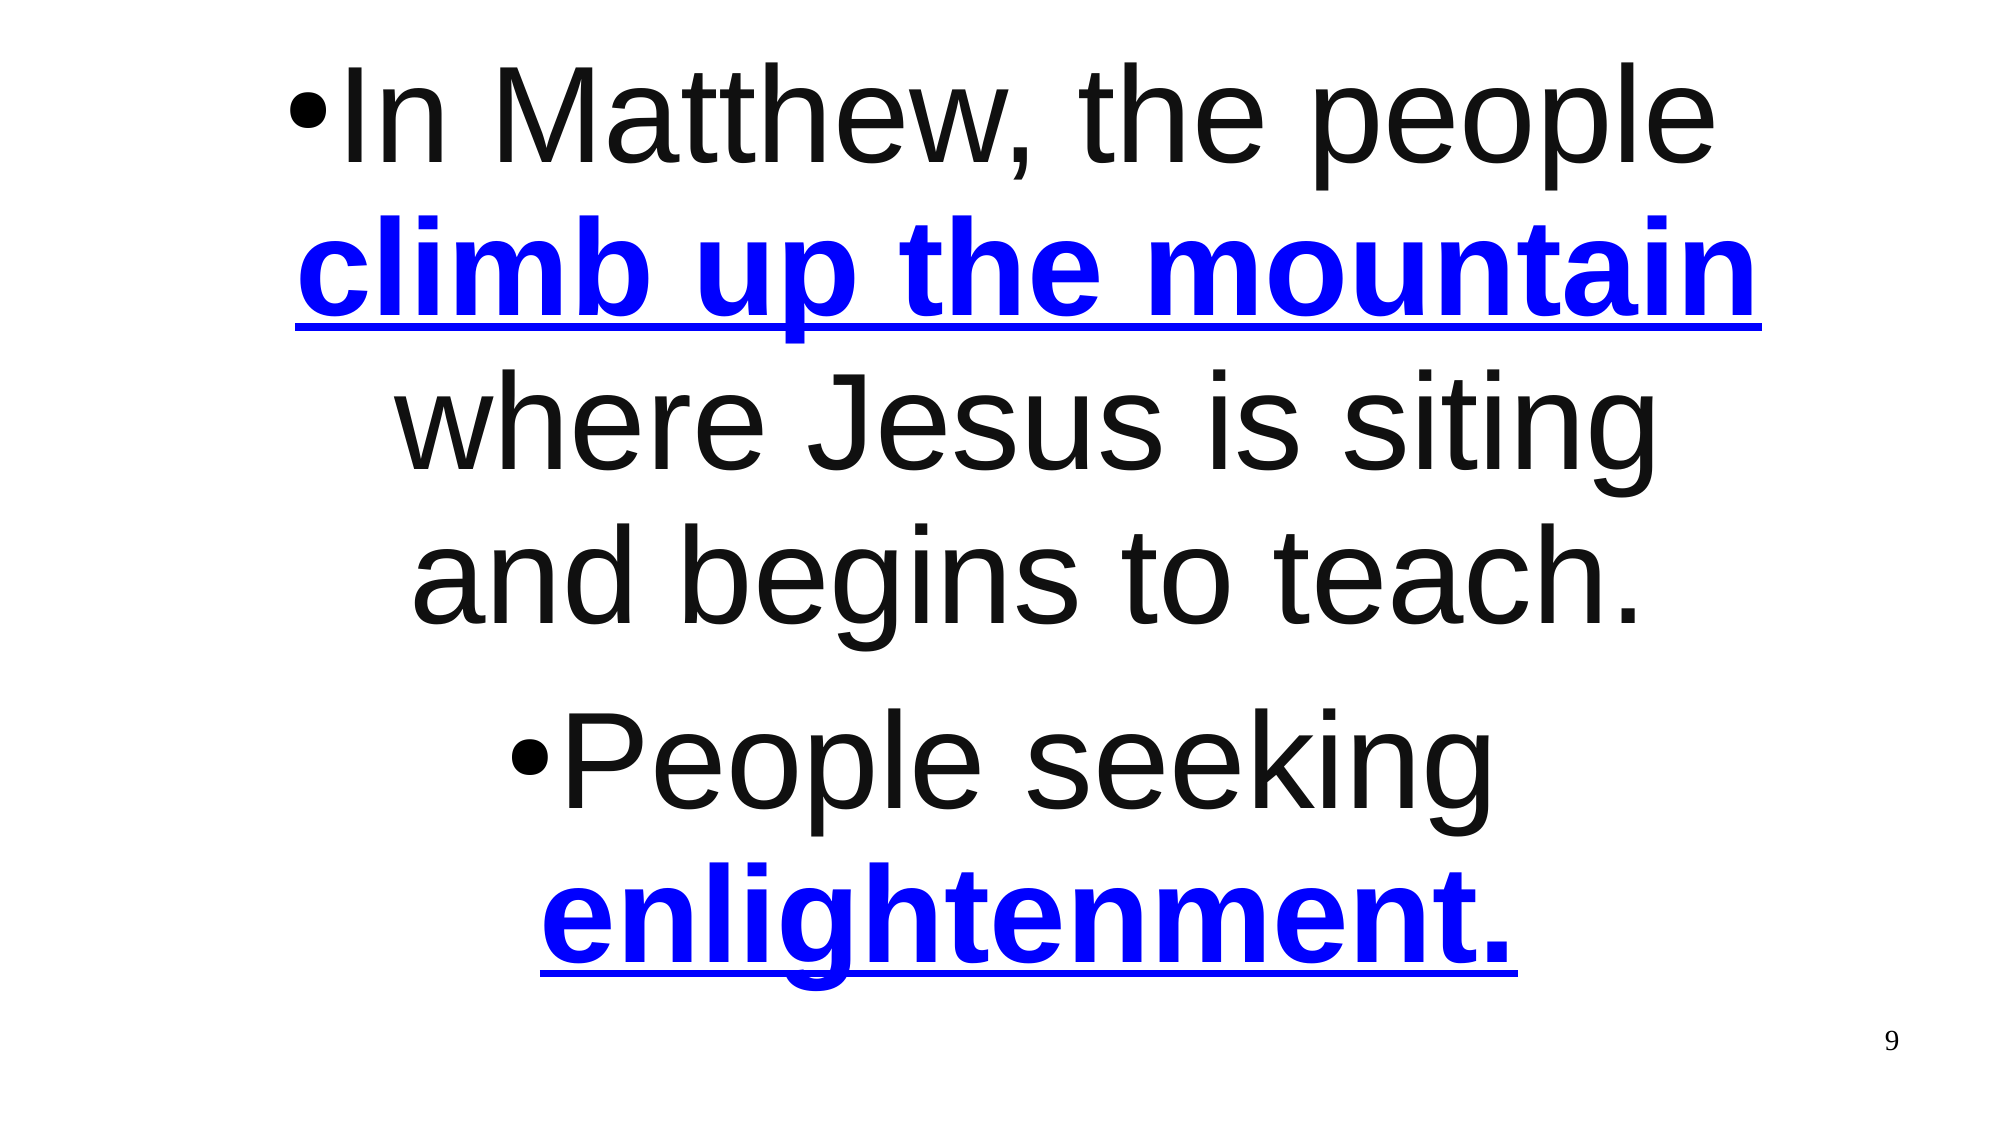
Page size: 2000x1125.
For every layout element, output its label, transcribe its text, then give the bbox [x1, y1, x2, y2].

list In Matthew, the people climb up the mountain where Jesus is siting and begins to teach. People seeking enlightenment. [37, 37, 1988, 1088]
